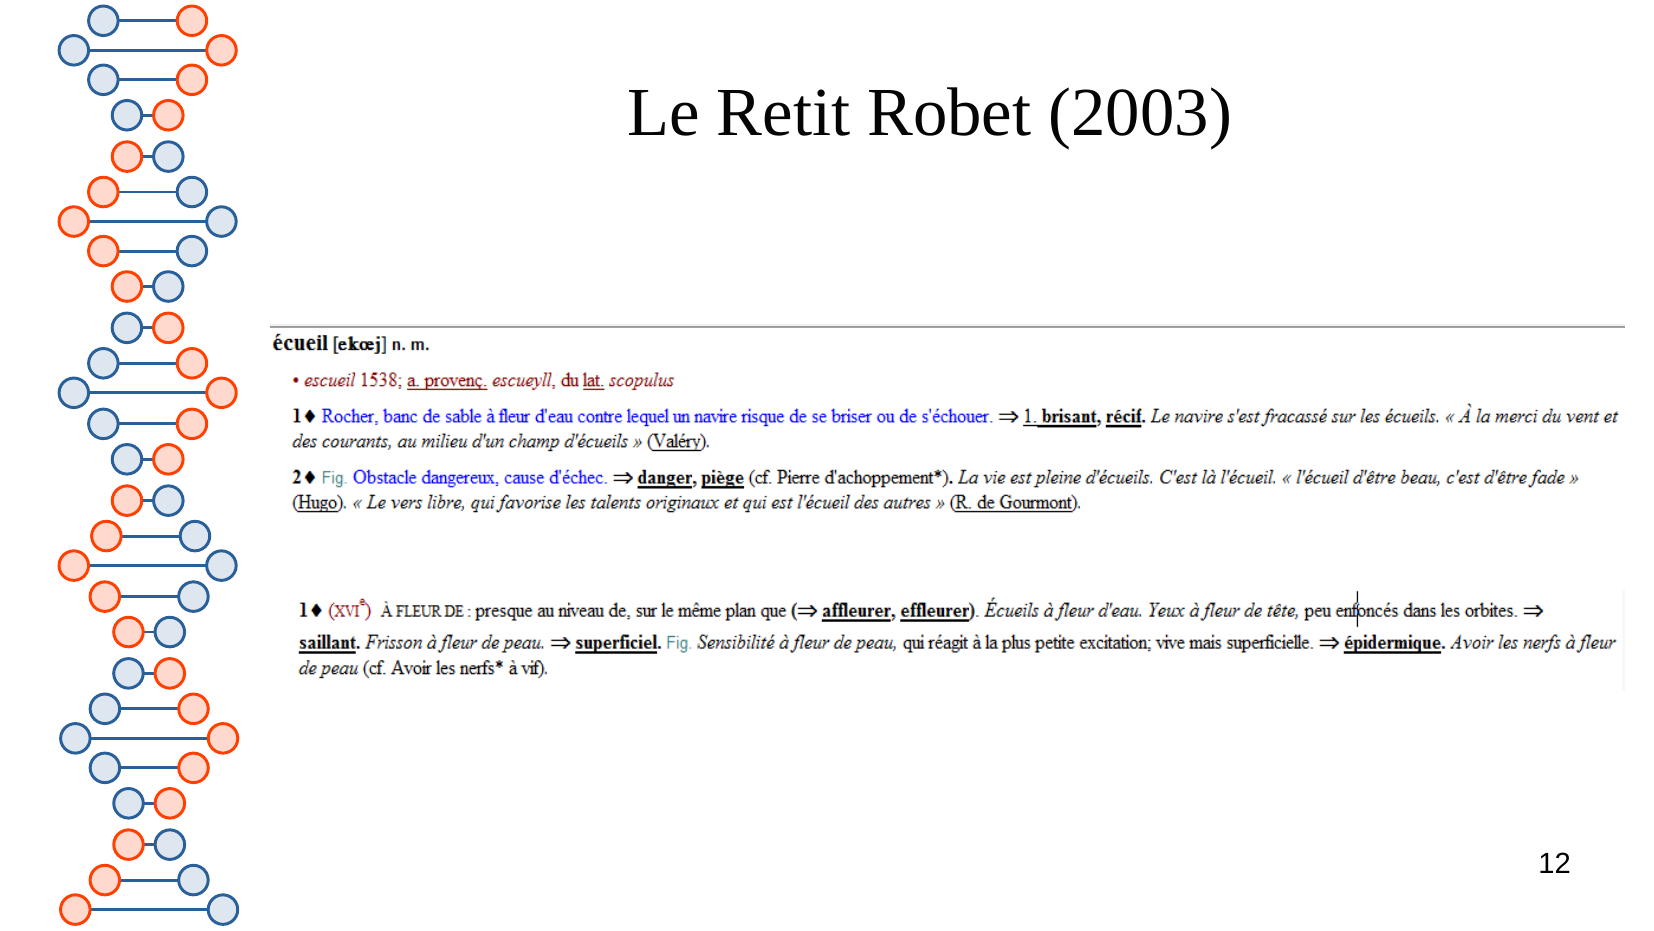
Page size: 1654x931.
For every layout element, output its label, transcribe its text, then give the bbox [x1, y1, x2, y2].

title Le Retit Robet (2003) [265, 35, 1595, 189]
picture [270, 324, 1625, 551]
picture [293, 590, 1625, 691]
